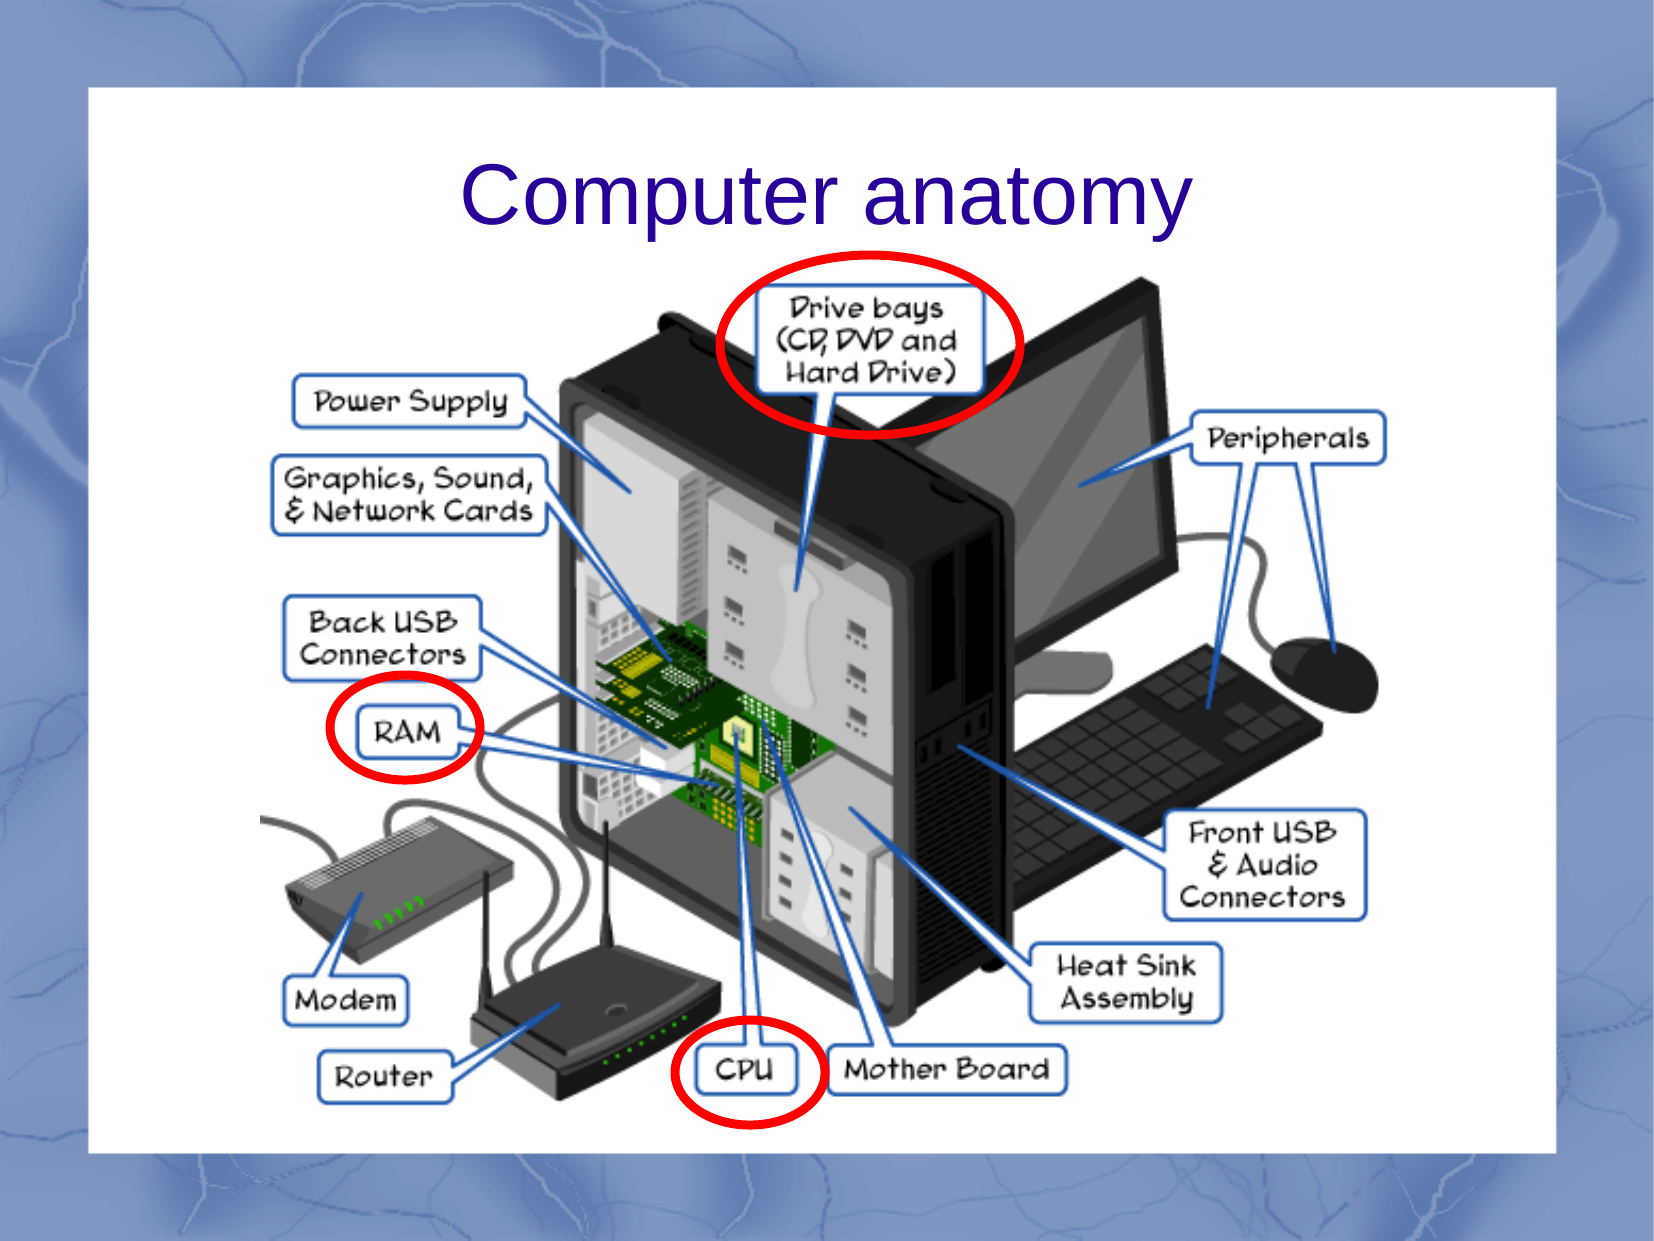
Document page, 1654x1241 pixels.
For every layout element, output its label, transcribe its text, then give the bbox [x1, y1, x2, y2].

title Computer anatomy [118, 90, 1536, 298]
picture [0, 0, 1654, 1241]
title Computer anatomy [807, 260, 933, 269]
